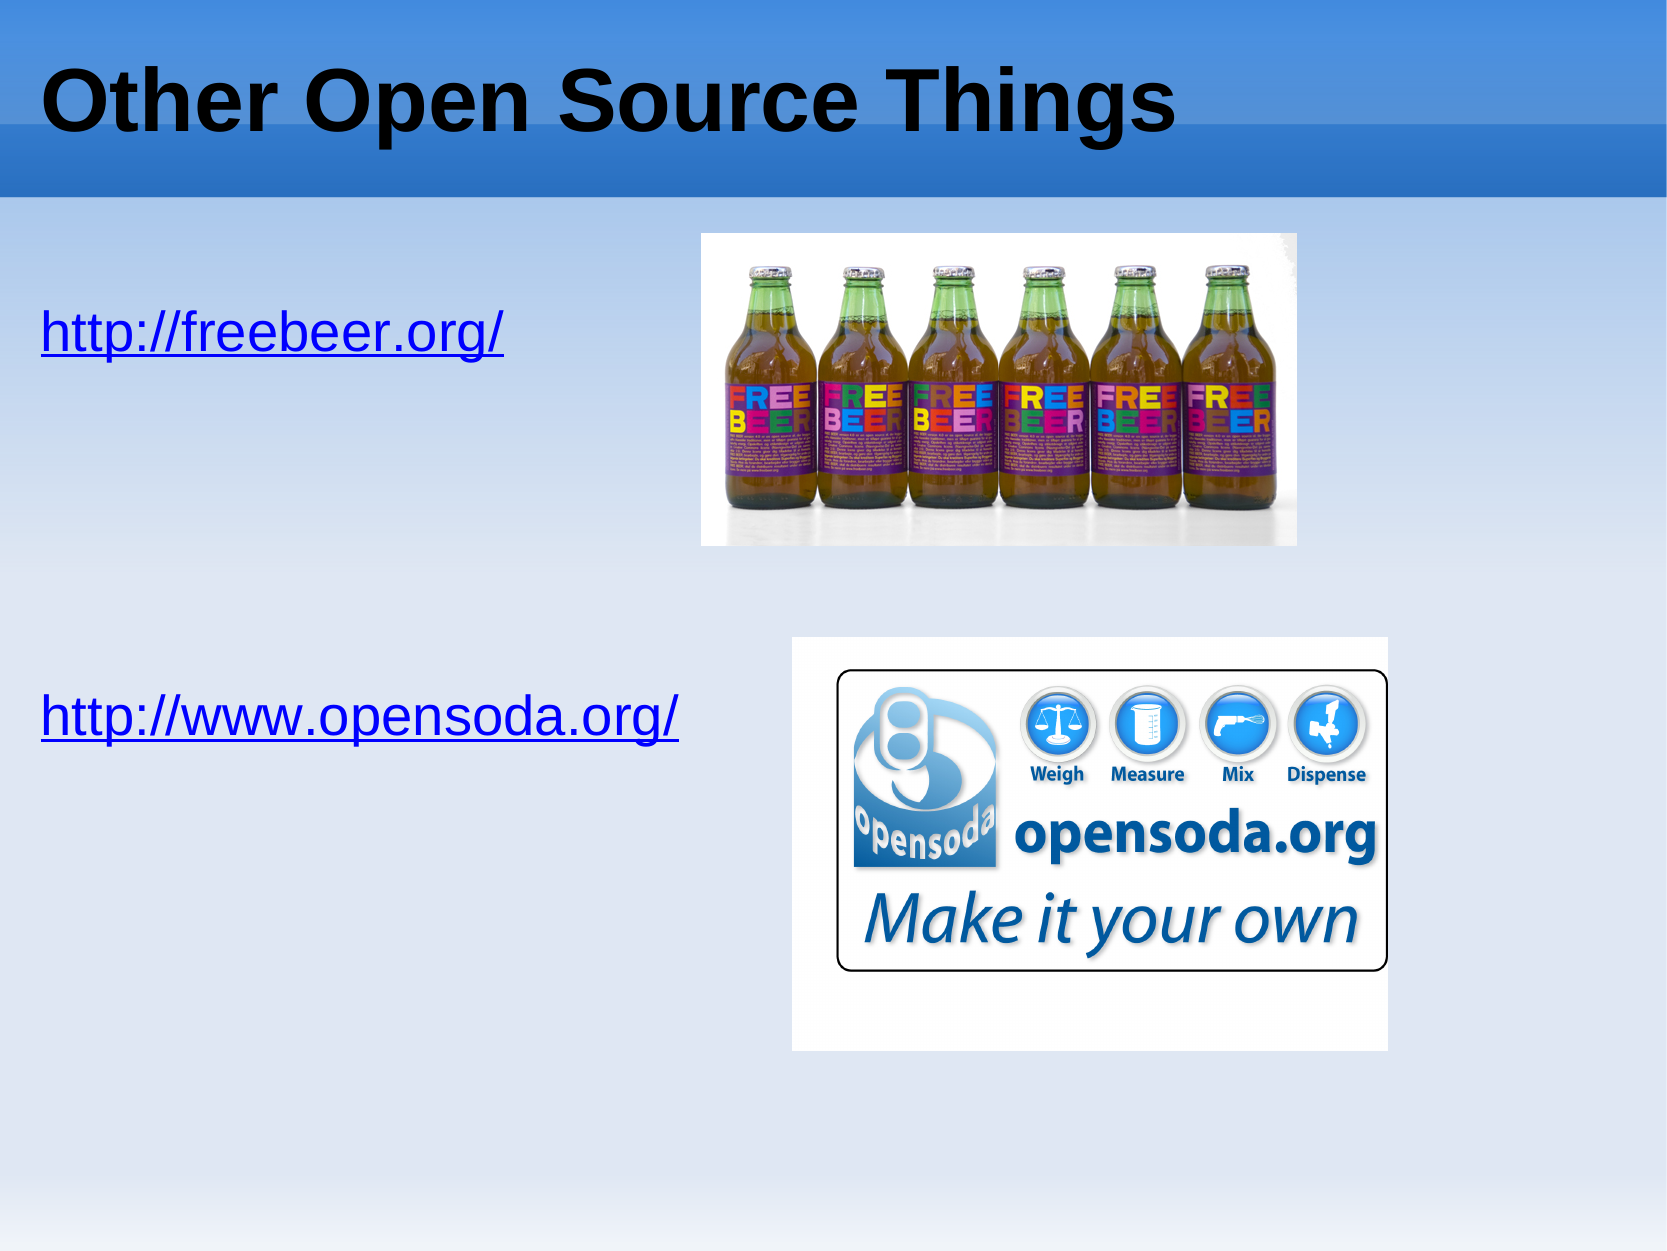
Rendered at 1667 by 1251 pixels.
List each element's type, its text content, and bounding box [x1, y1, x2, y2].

title Other Open Source Things [40, 50, 1627, 201]
list http://freebeer.org/ http://www.opensoda.org/ [40, 300, 1627, 1201]
picture [0, 0, 1667, 1251]
